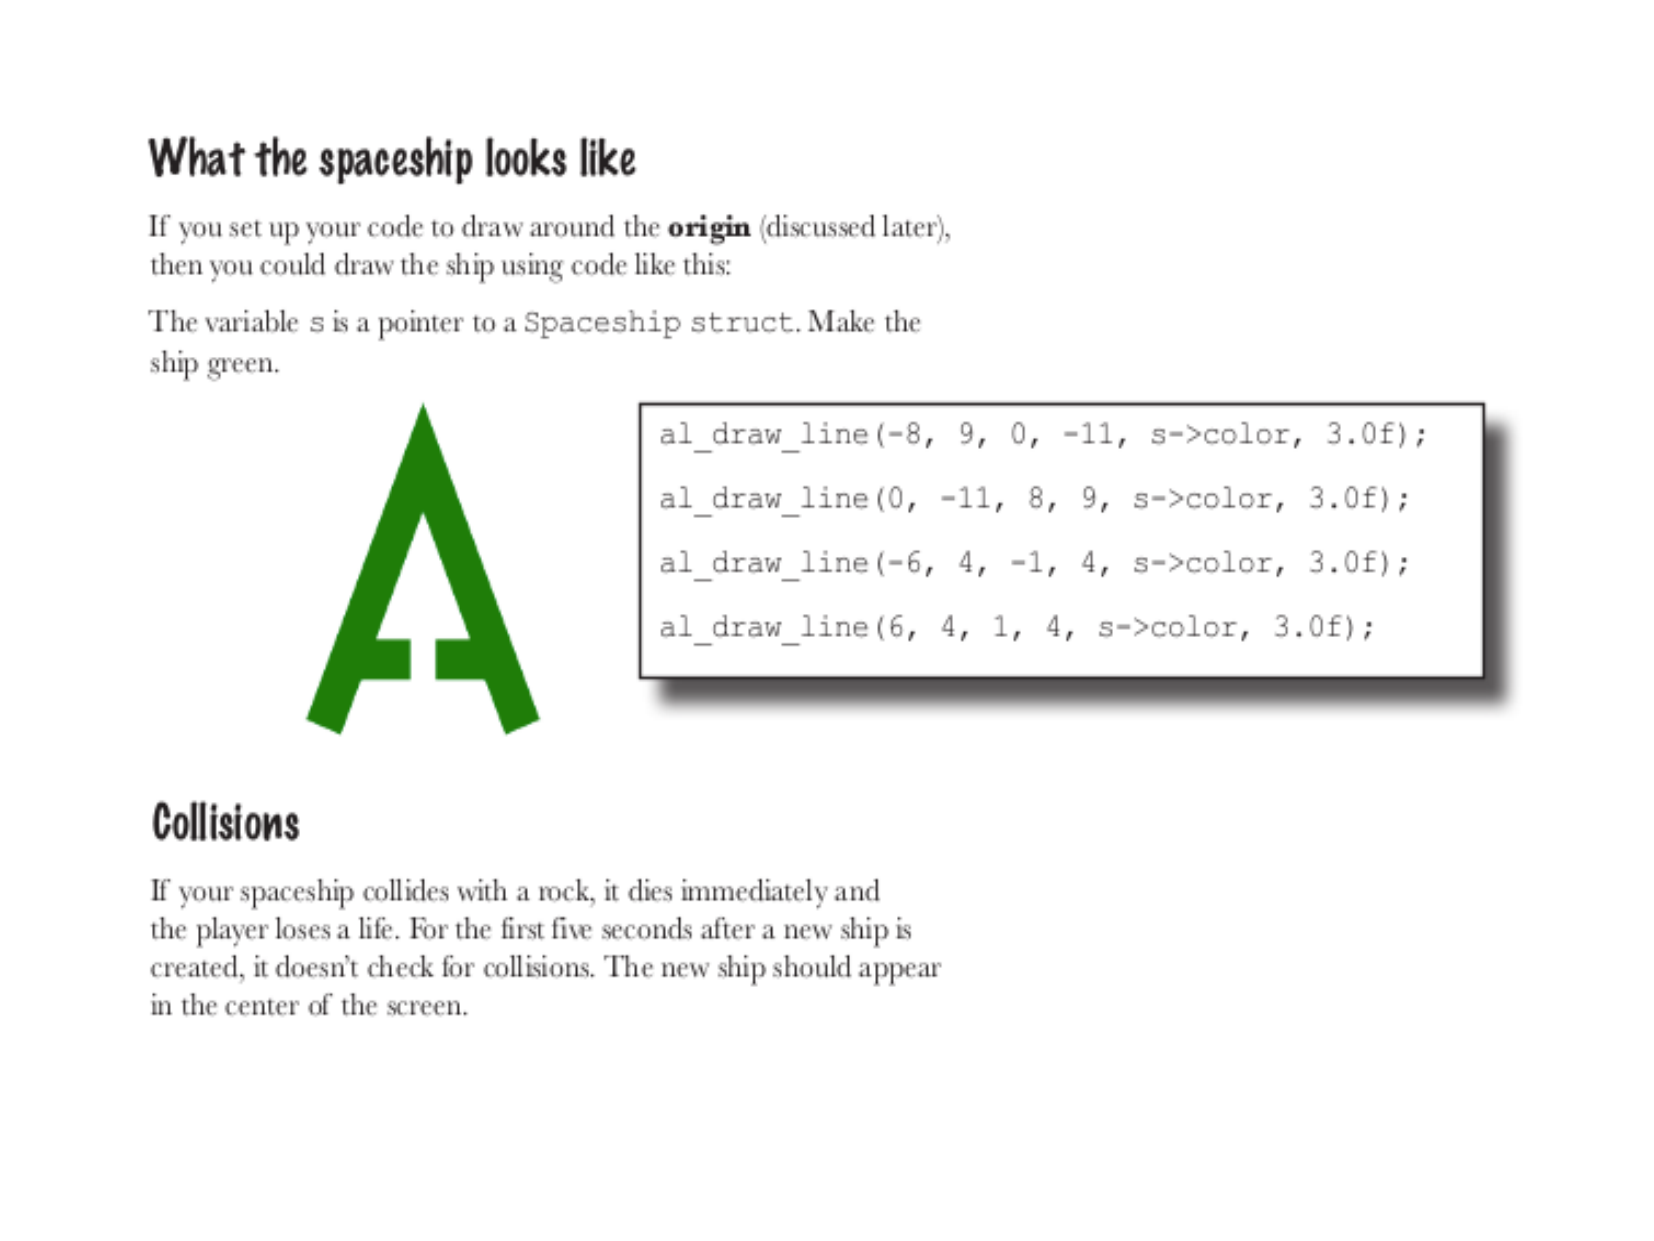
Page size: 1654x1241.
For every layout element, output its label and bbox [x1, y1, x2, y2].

picture [94, 106, 1560, 1075]
